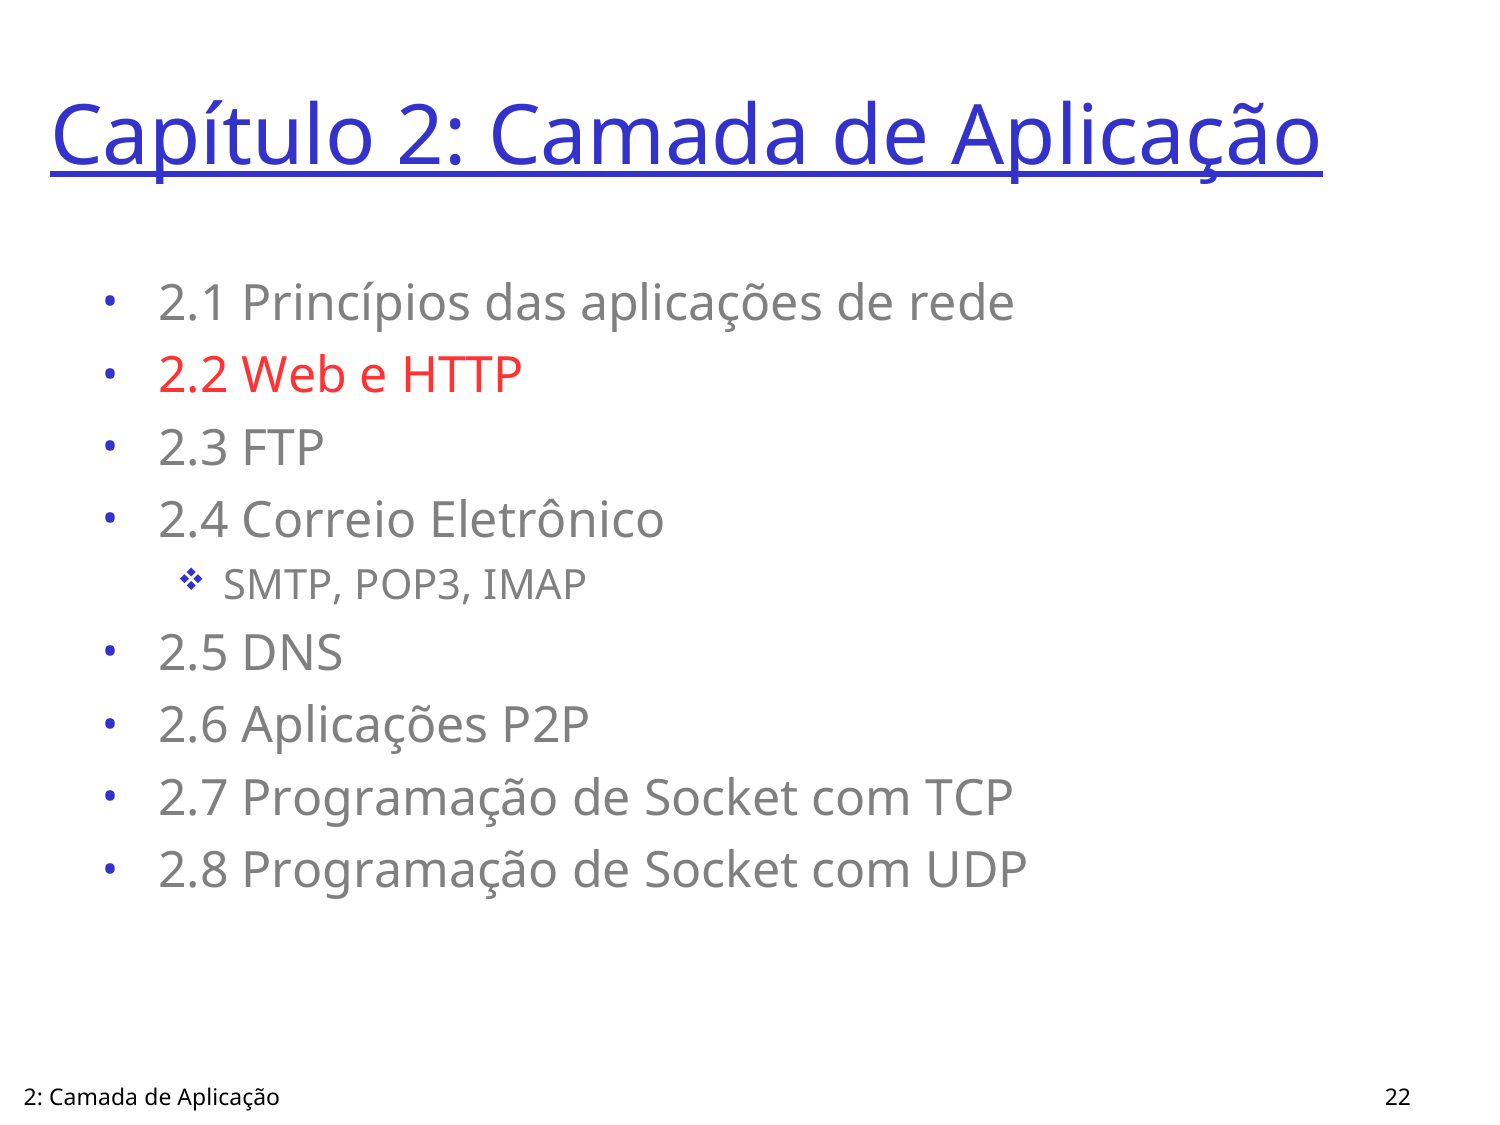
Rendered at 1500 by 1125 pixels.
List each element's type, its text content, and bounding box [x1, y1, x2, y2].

list 2.1 Princípios das aplicações de rede 2.2 Web e HTTP 2.3 FTP 2.4 Correio Eletrônico SMTP, POP3, IMAP 2.5 DNS 2.6 Aplicações P2P 2.7 Programação de Socket com TCP 2.8 Programação de Socket com UDP [87, 262, 1443, 1026]
title Capítulo 2: Camada de Aplicação [35, 37, 1460, 225]
